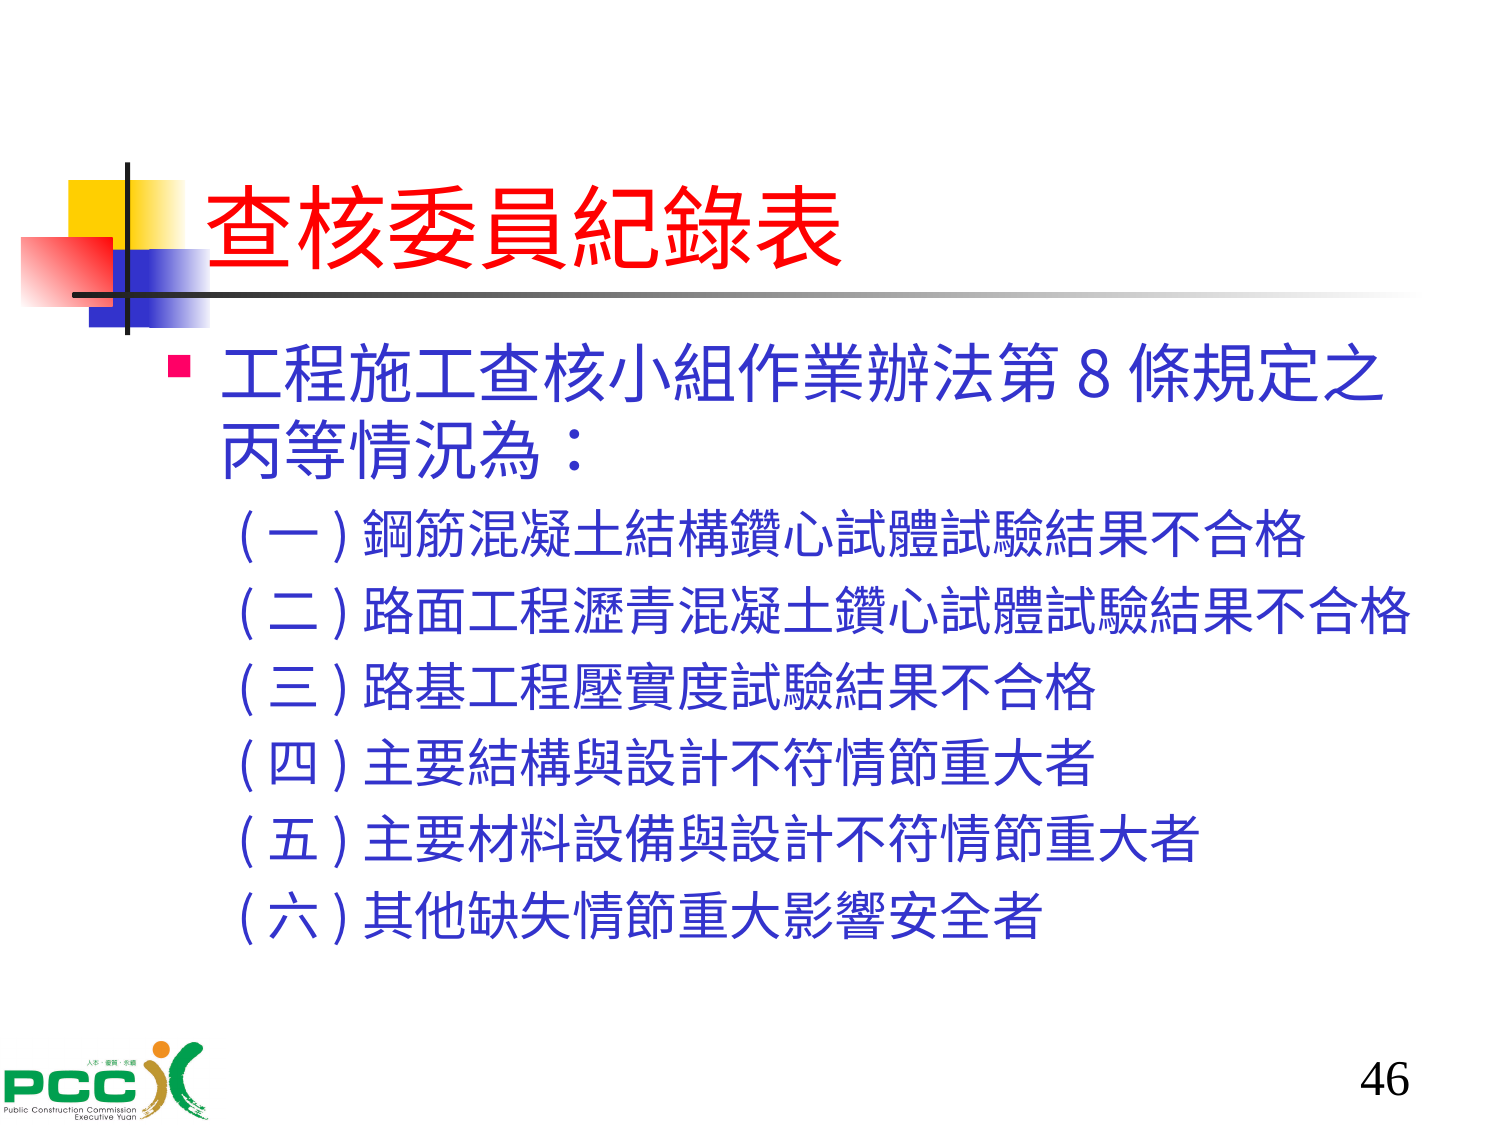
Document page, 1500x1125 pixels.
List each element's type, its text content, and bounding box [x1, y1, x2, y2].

list 工程施工查核小組作業辦法第8條規定之丙等情況為： (一)鋼筋混凝土結構鑽心試體試驗結果不合格 (二)路面工程瀝青混凝土鑽心試體試驗結果不合格 (三)路基工程壓實度試驗結果不合格 (四)主要結構與設計不符情節重大者 (五)主要材料設備與設計不符情節重大者 (六)其他缺失情節重大影響安全者 [149, 324, 1456, 1000]
title 查核委員紀錄表 [188, 101, 1500, 289]
picture [0, 1037, 226, 1125]
